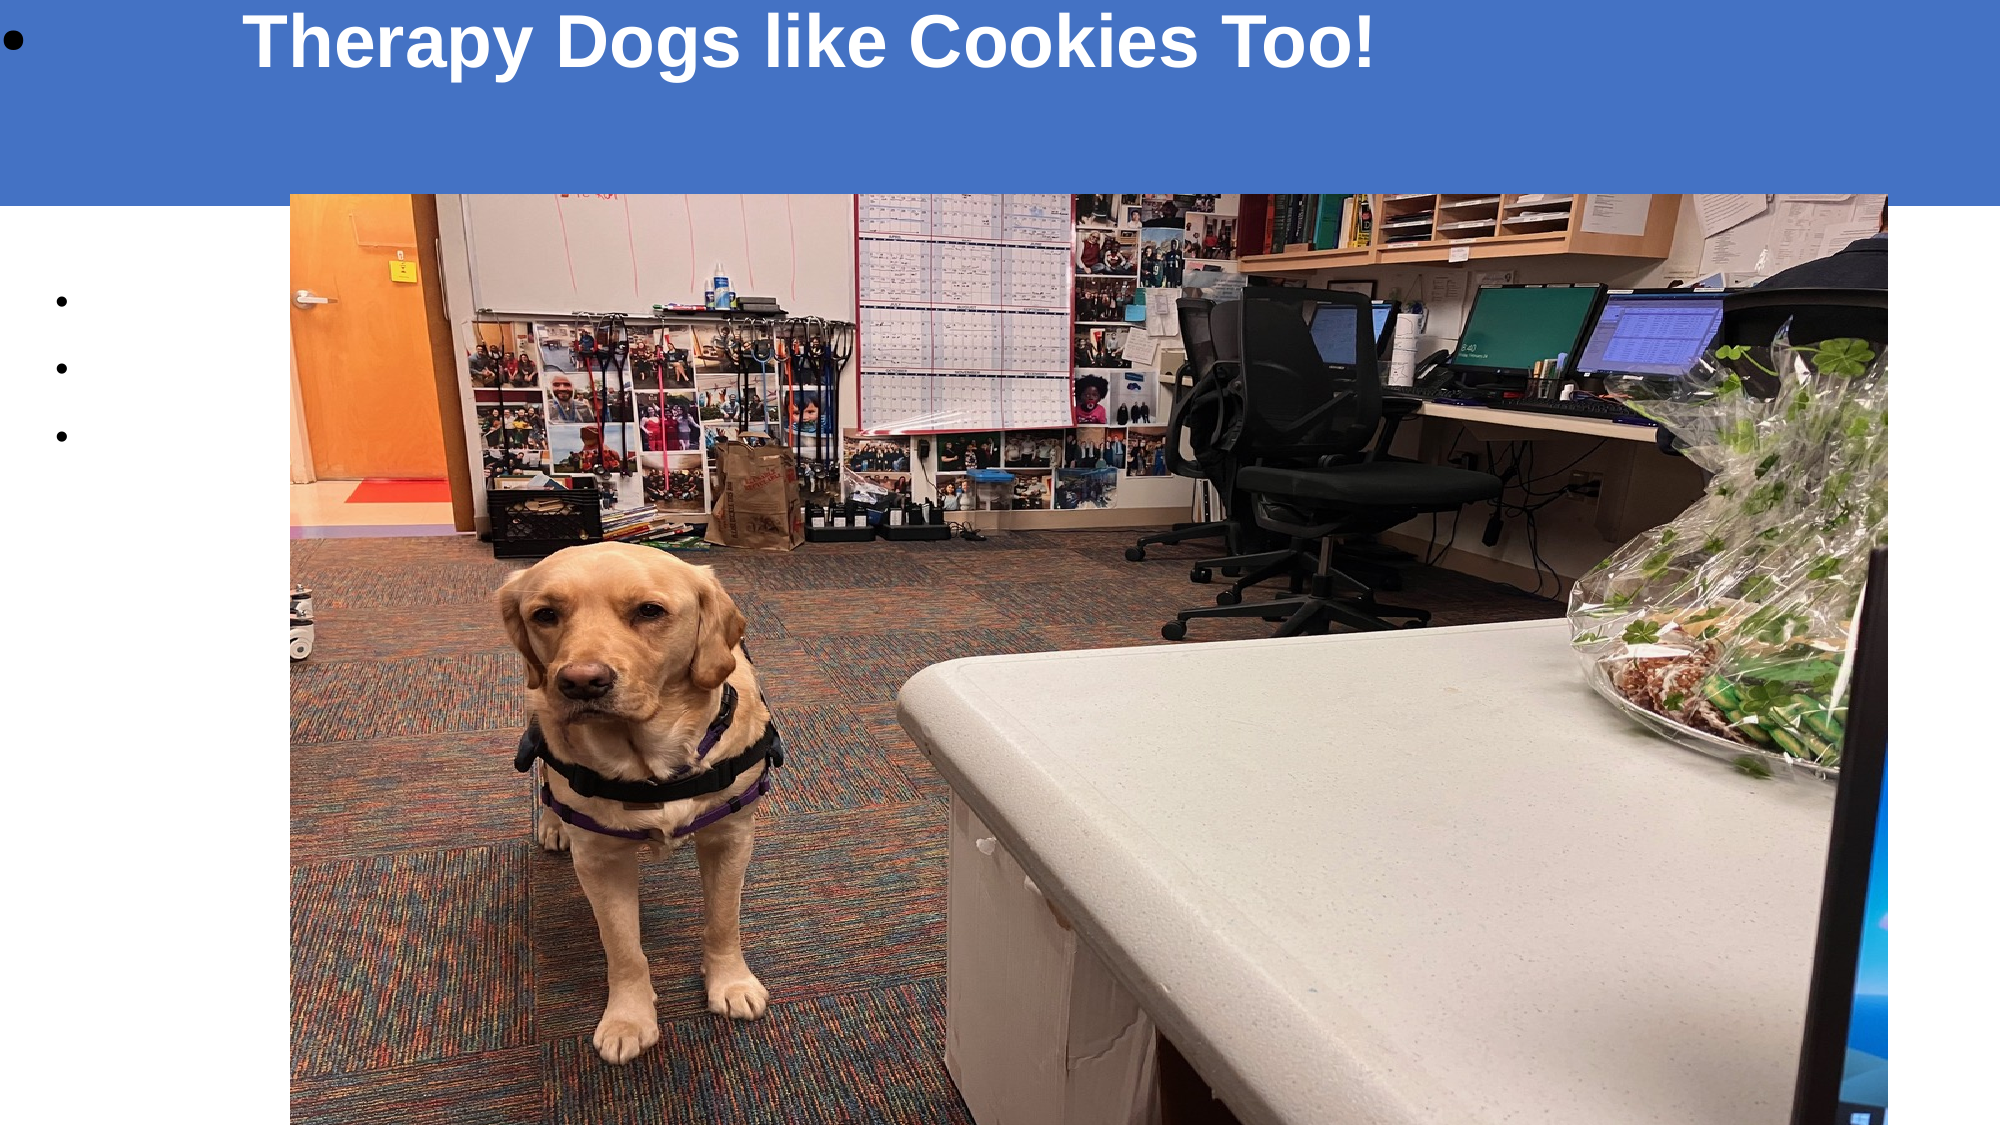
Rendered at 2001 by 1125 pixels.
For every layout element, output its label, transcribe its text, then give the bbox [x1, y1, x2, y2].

table_header Therapy Dogs like Cookies Too! [0, 0, 2000, 206]
picture [290, 195, 1888, 1125]
text_box [40, 271, 290, 484]
